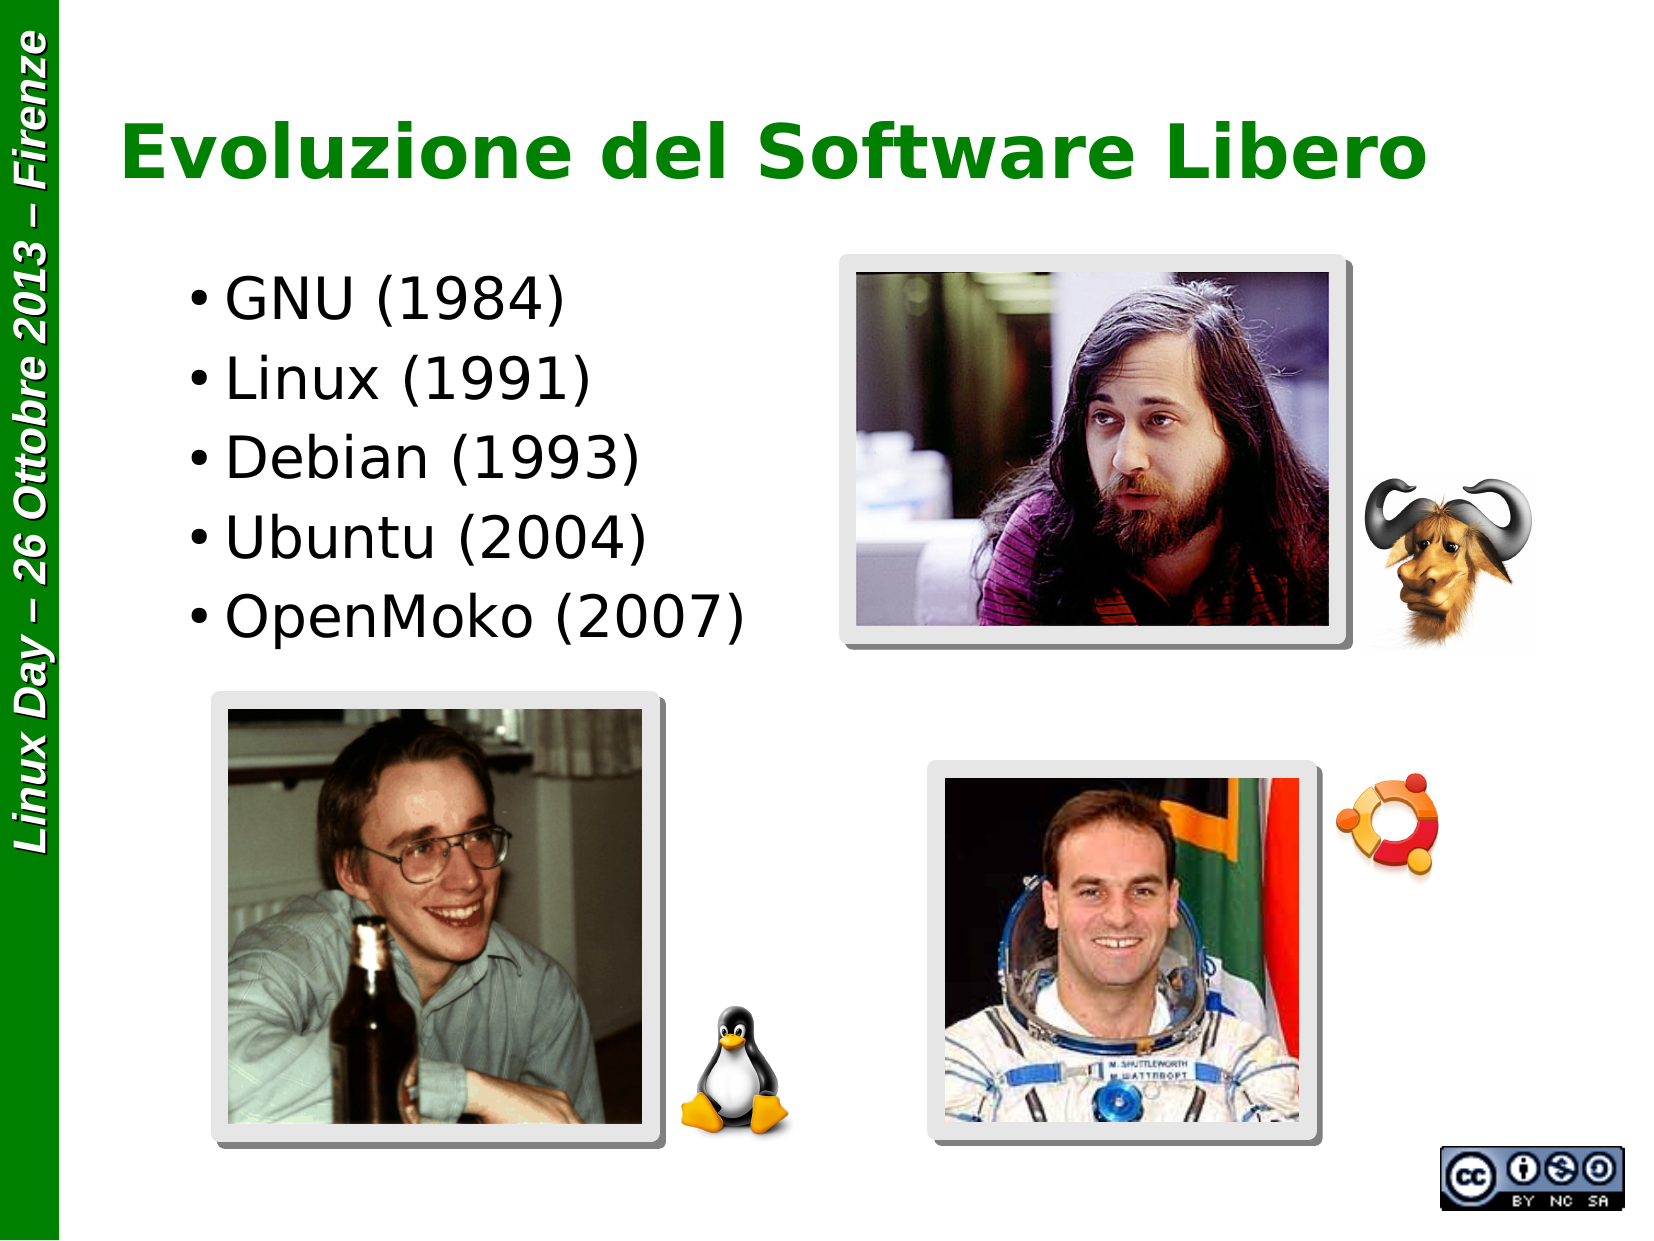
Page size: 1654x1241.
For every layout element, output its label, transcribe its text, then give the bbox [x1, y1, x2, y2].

title Evoluzione del Software Libero [118, 56, 1565, 249]
picture [856, 271, 1329, 626]
list GNU (1984) Linux (1991) Debian (1993) Ubuntu (2004) OpenMoko (2007) [118, 265, 798, 673]
picture [944, 777, 1300, 1123]
picture [671, 1006, 798, 1146]
picture [1358, 478, 1536, 650]
picture [1440, 1146, 1625, 1211]
picture [228, 708, 642, 1125]
picture [1328, 767, 1447, 886]
